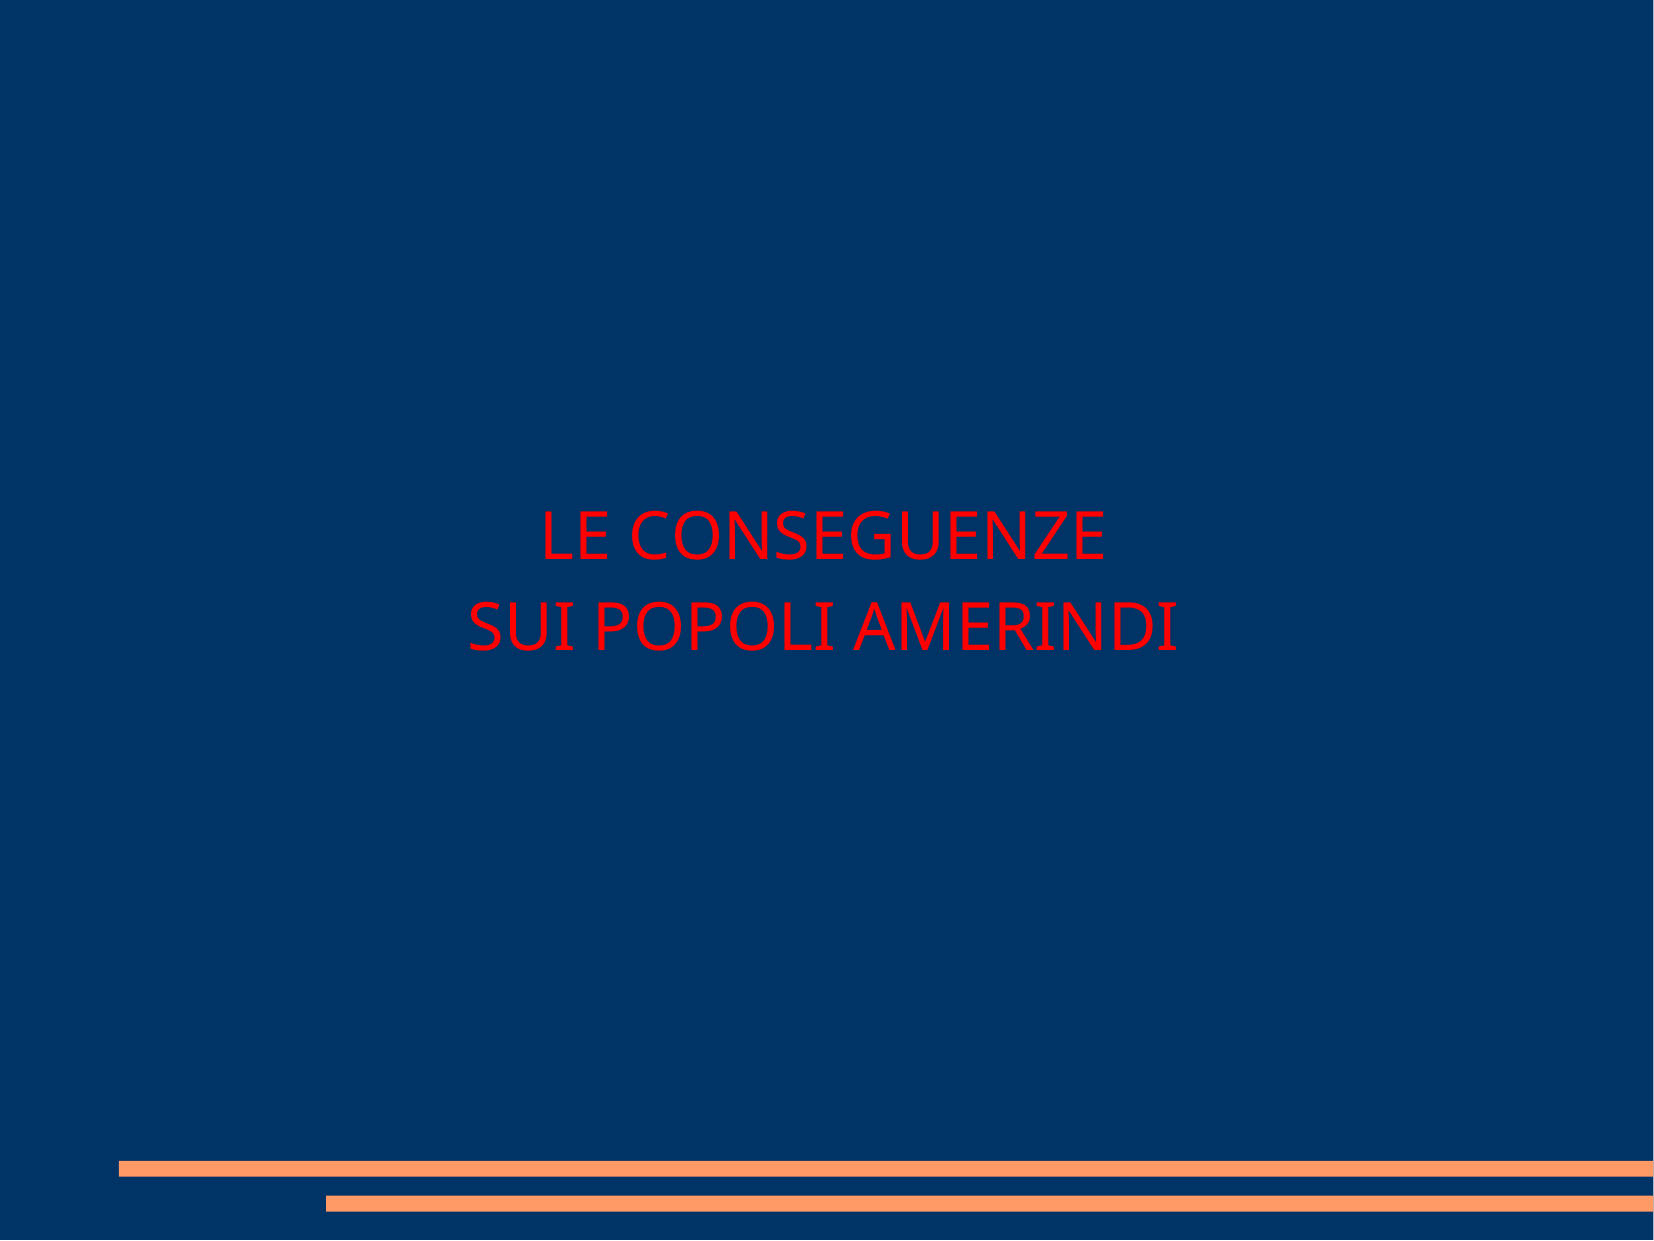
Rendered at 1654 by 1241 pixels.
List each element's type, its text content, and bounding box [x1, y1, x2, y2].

subtitle LE CONSEGUENZE SUI POPOLI AMERINDI [118, 36, 1531, 1123]
